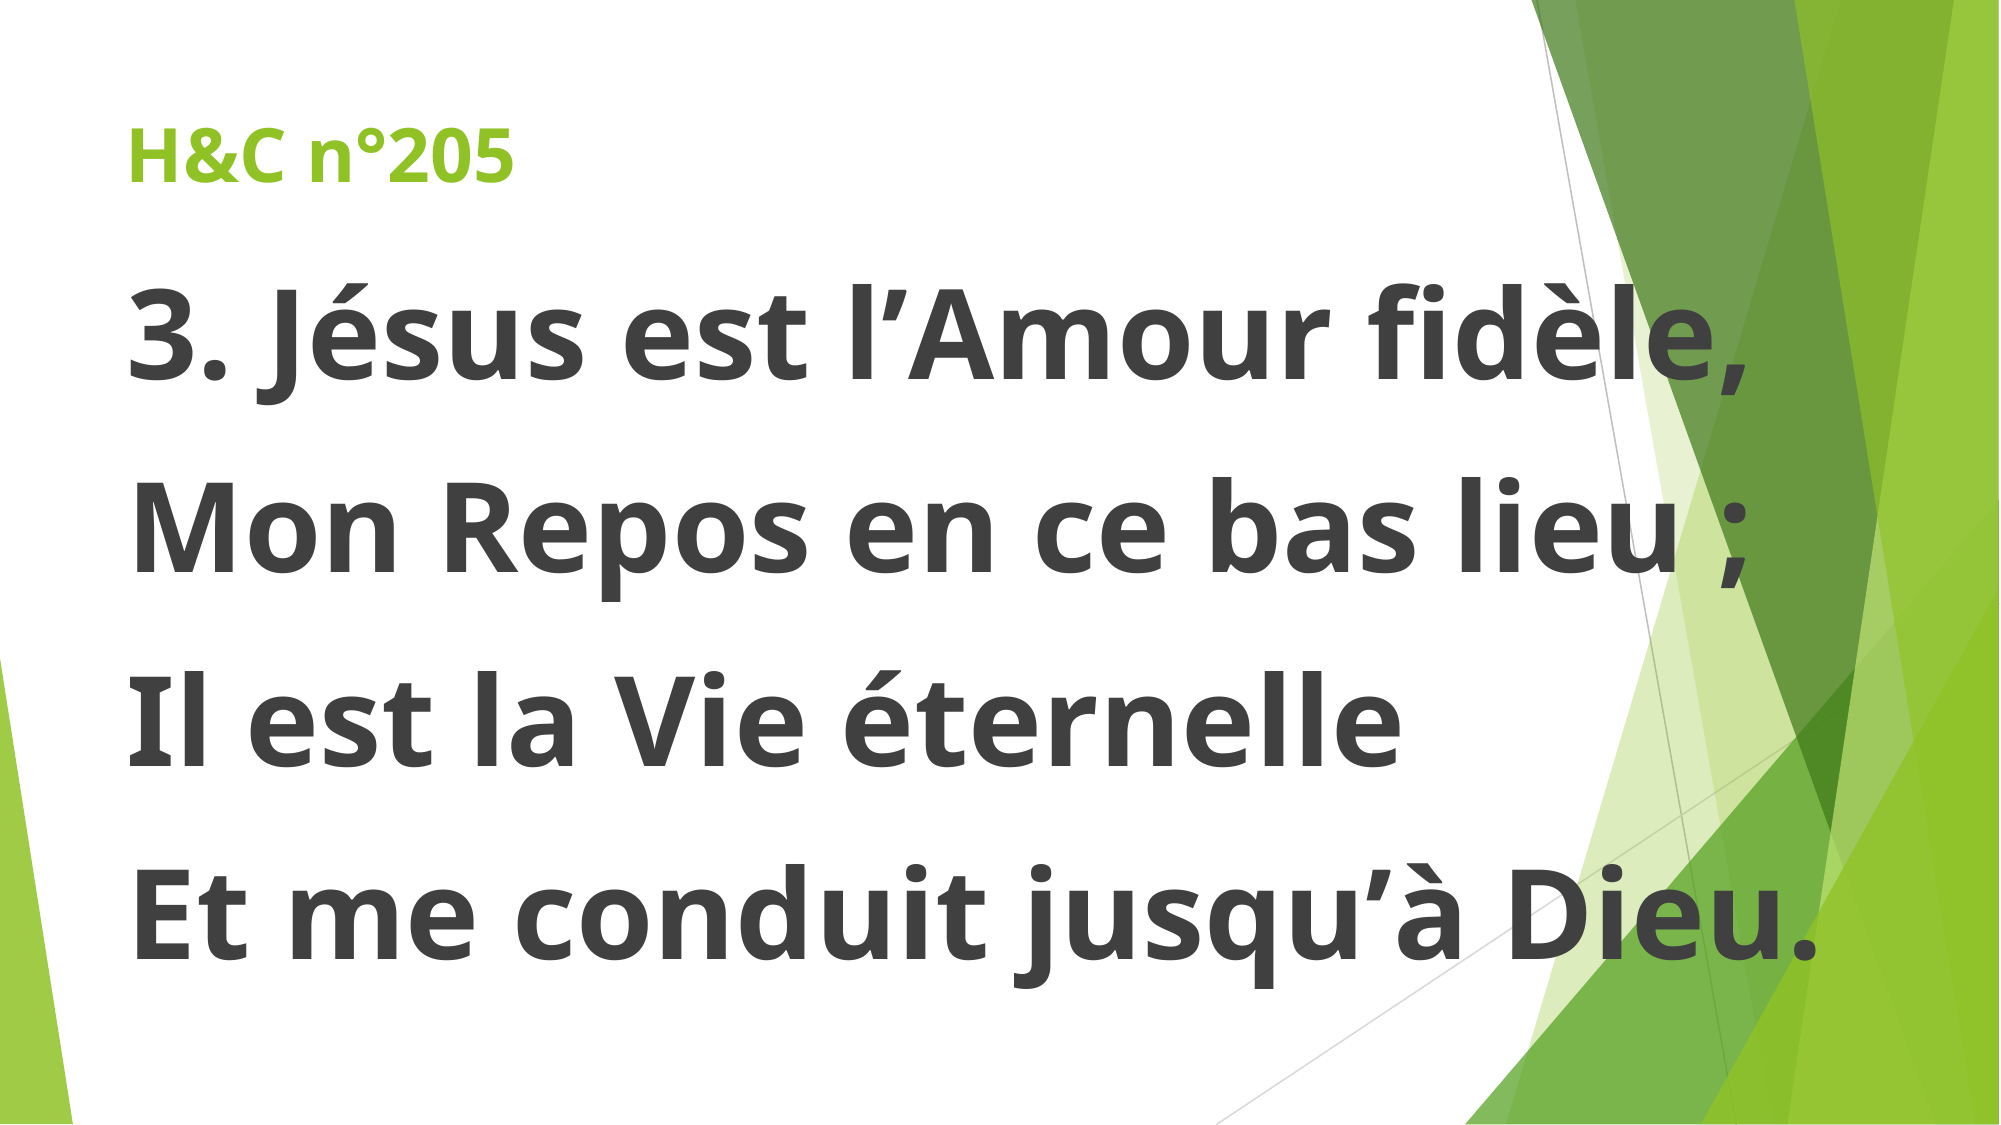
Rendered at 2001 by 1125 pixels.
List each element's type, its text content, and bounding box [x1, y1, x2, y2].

text_box H&C n°205 [111, 99, 1522, 224]
text_box 3. Jésus est l’Amour fidèle, Mon Repos en ce bas lieu ; Il est la Vie éternelle Et me conduit jusqu’à Dieu. [111, 224, 1949, 1063]
